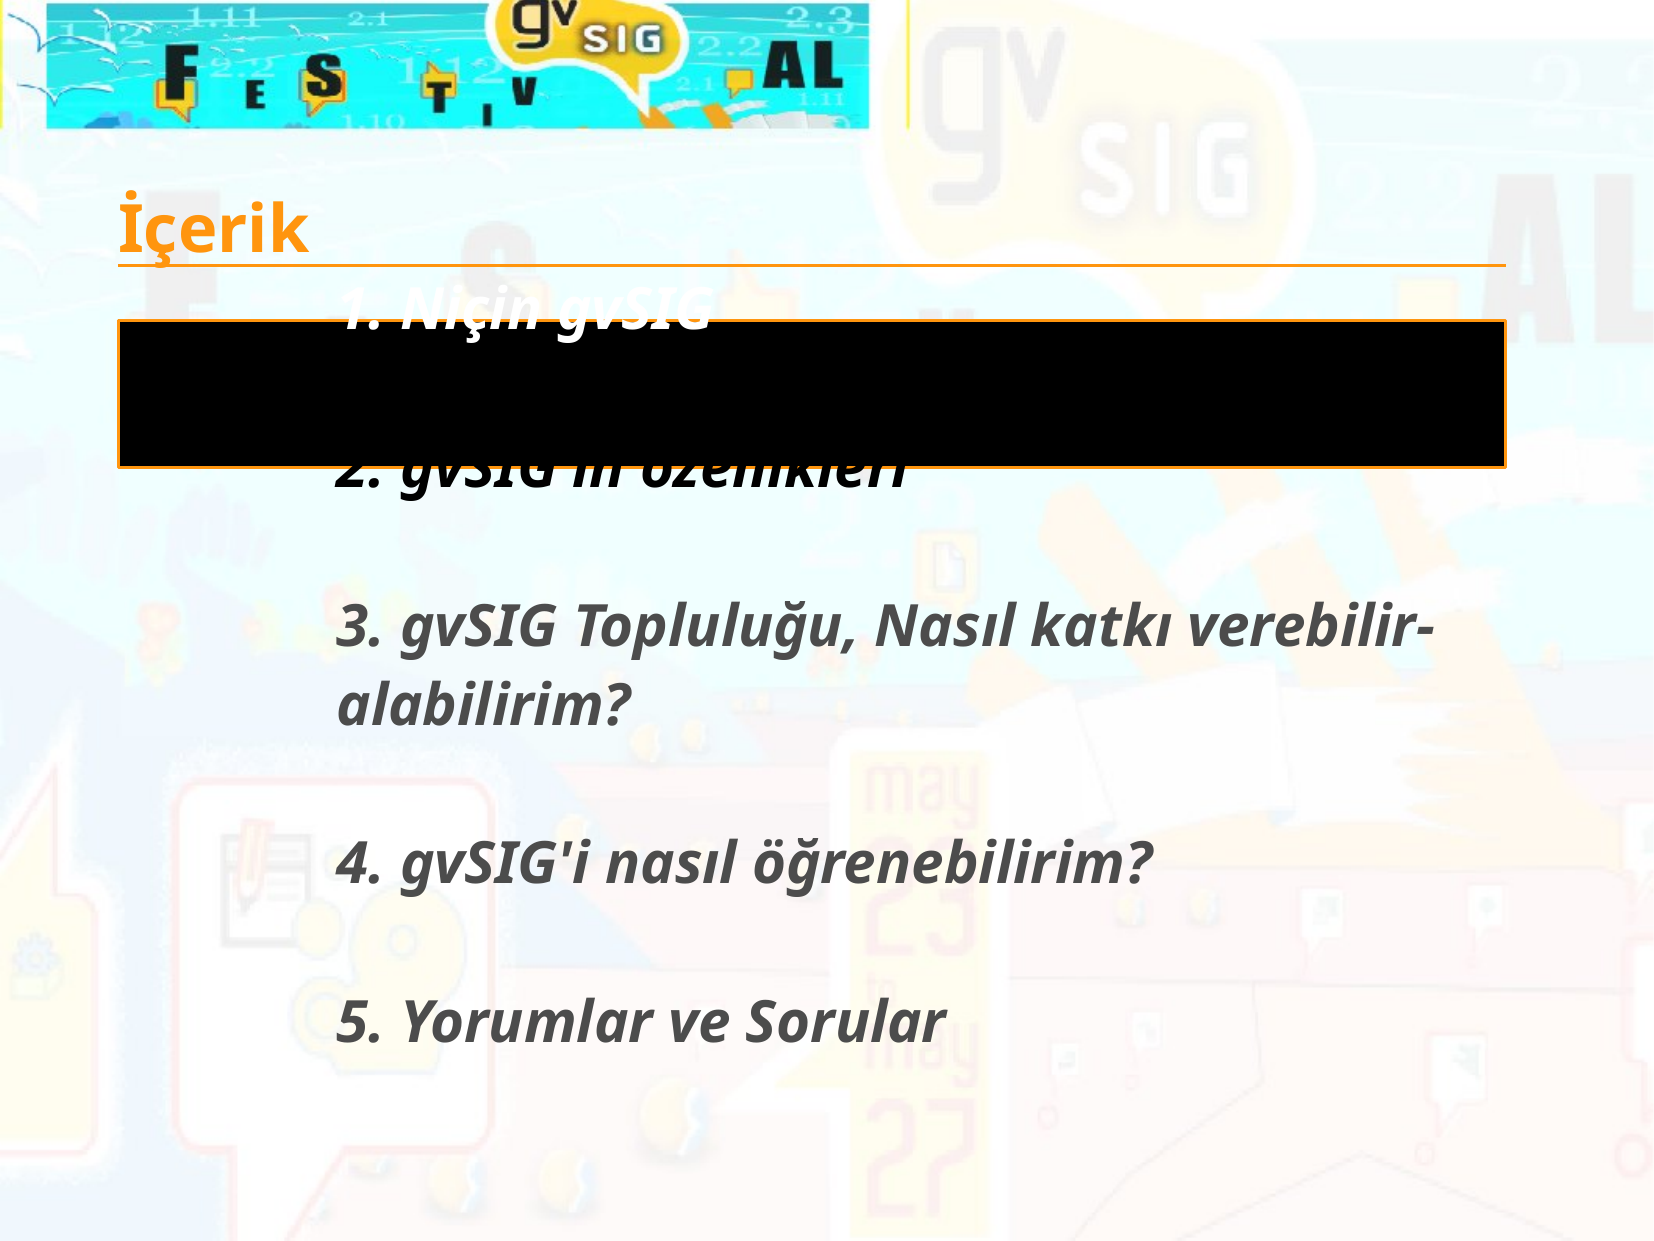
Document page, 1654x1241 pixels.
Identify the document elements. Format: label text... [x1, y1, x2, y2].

text_box [585, 320, 597, 324]
text_box [118, 320, 349, 468]
text_box [473, 320, 492, 324]
text_box [377, 320, 403, 324]
text_box [665, 320, 680, 324]
text_box [357, 320, 372, 324]
title İçerik [118, 177, 1607, 276]
picture [0, 0, 1654, 1241]
text_box [411, 320, 424, 324]
text_box [646, 320, 657, 324]
text_box [437, 320, 447, 324]
text_box [708, 320, 1506, 468]
text_box [455, 320, 465, 324]
text_box [536, 320, 560, 324]
text_box [610, 320, 622, 324]
text_box [500, 320, 510, 324]
title 1. Niçin gvSIG 2. gvSIG'in özellikleri 3. gvSIG Topluluğu, Nasıl katkı verebilir-alabilirim? 4. gvSIG'i nasıl öğrenebilirim? 5. Yorumlar ve Sorular [336, 324, 1447, 1002]
text_box [518, 320, 528, 324]
